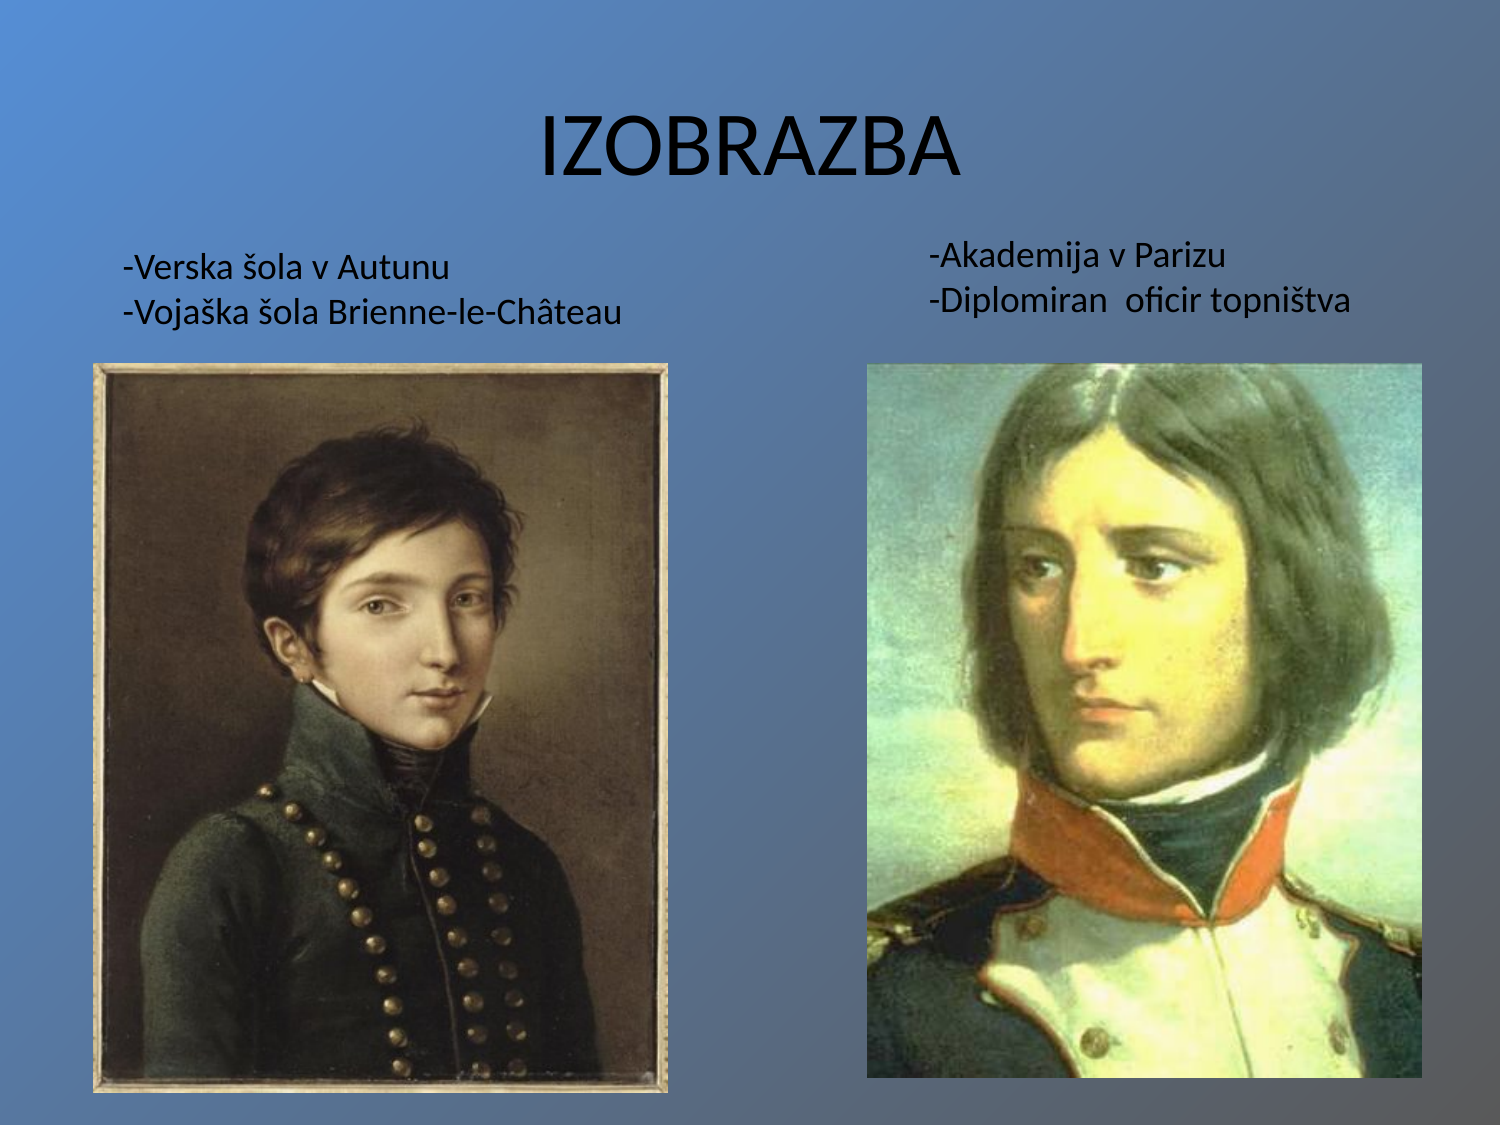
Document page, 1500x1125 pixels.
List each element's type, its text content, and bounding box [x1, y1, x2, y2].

text_box -Verska šola v Autunu -Vojaška šola Brienne-le-Château [107, 234, 639, 363]
text_box -Akademija v Parizu -Diplomiran oficir topništva [914, 222, 1465, 373]
picture [93, 363, 668, 1093]
title IZOBRAZBA [75, 45, 1425, 233]
picture [867, 363, 1422, 1078]
